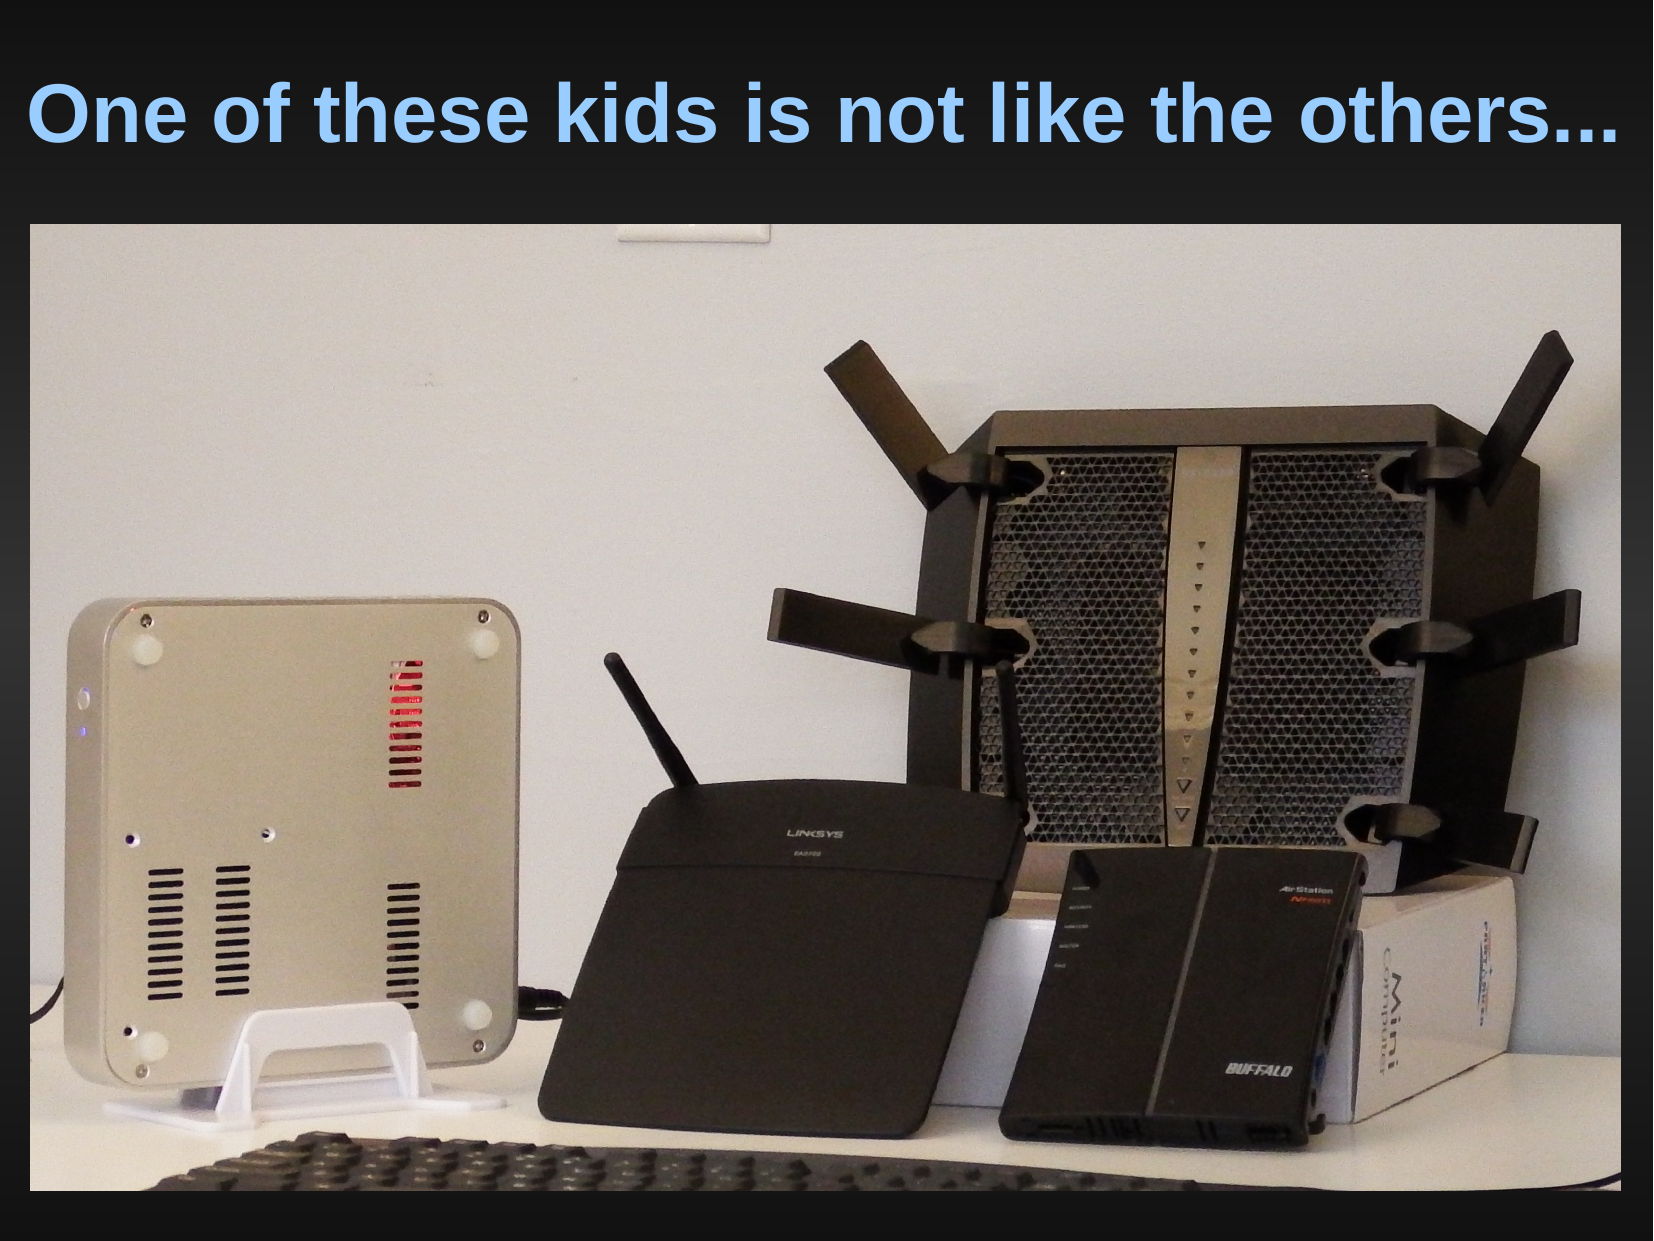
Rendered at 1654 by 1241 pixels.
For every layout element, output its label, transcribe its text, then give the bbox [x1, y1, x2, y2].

title One of these kids is not like the others... [0, 2, 1651, 226]
picture [30, 224, 1621, 1191]
